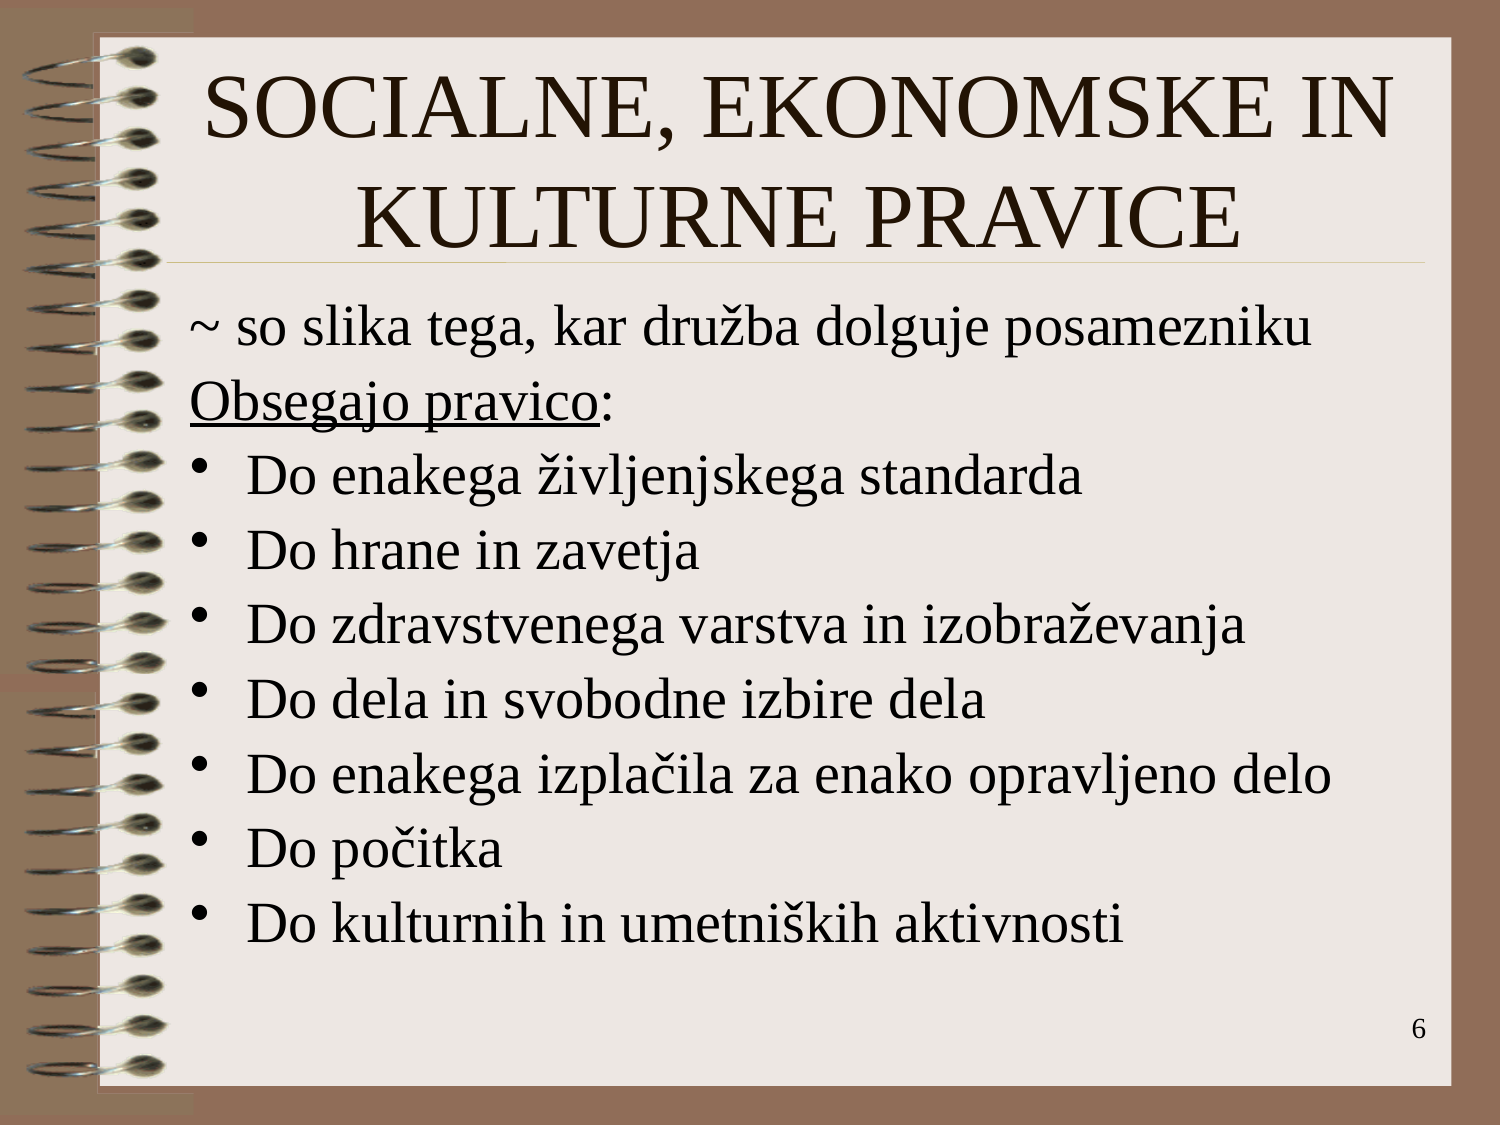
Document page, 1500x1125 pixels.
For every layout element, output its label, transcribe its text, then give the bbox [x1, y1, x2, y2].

picture [0, 692, 194, 1115]
picture [0, 8, 194, 674]
slide_number <number> [1128, 1001, 1442, 1077]
list ~ so slika tega, kar družba dolguje posamezniku Obsegajo pravico: Do enakega življenjskega standarda Do hrane in zavetja Do zdravstvenega varstva in izobraževanja Do dela in svobodne izbire dela Do enakega izplačila za enako opravljeno delo Do počitka Do kulturnih in umetniških aktivnosti [174, 287, 1425, 963]
title SOCIALNE, EKONOMSKE IN KULTURNE PRAVICE [174, 62, 1425, 250]
